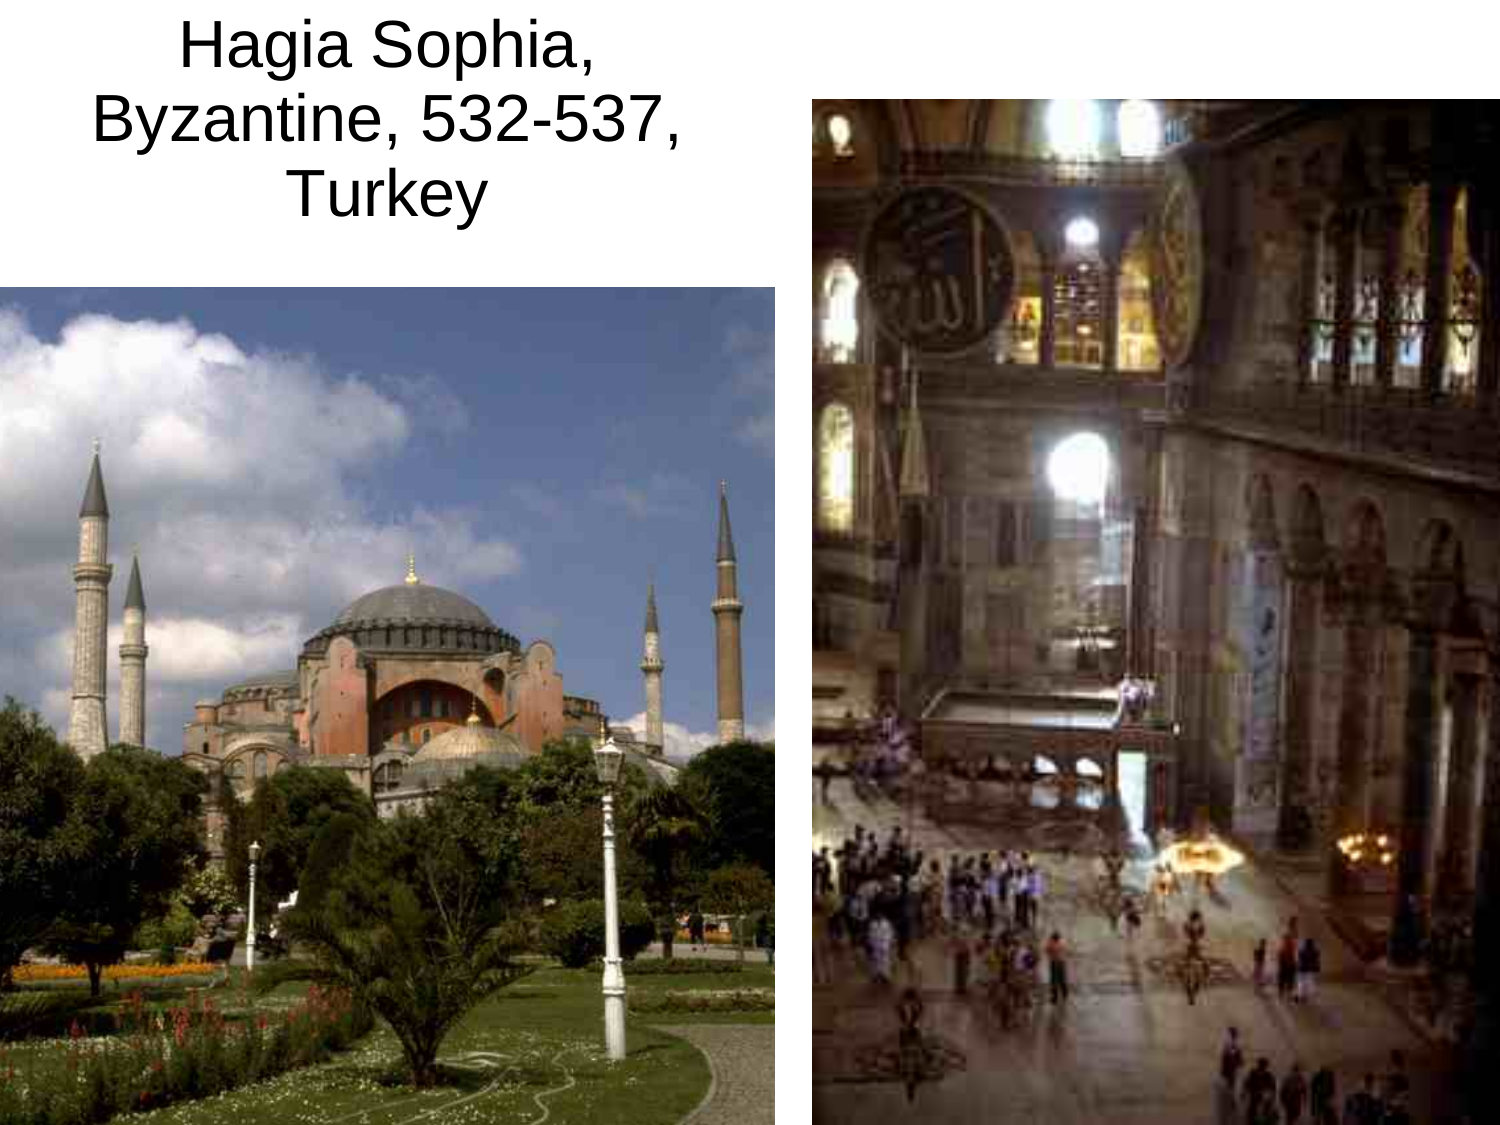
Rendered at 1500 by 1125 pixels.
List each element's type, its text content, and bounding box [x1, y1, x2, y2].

picture [0, 287, 775, 1125]
picture [812, 99, 1500, 1125]
title Hagia Sophia, Byzantine, 532-537, Turkey [0, 0, 775, 247]
